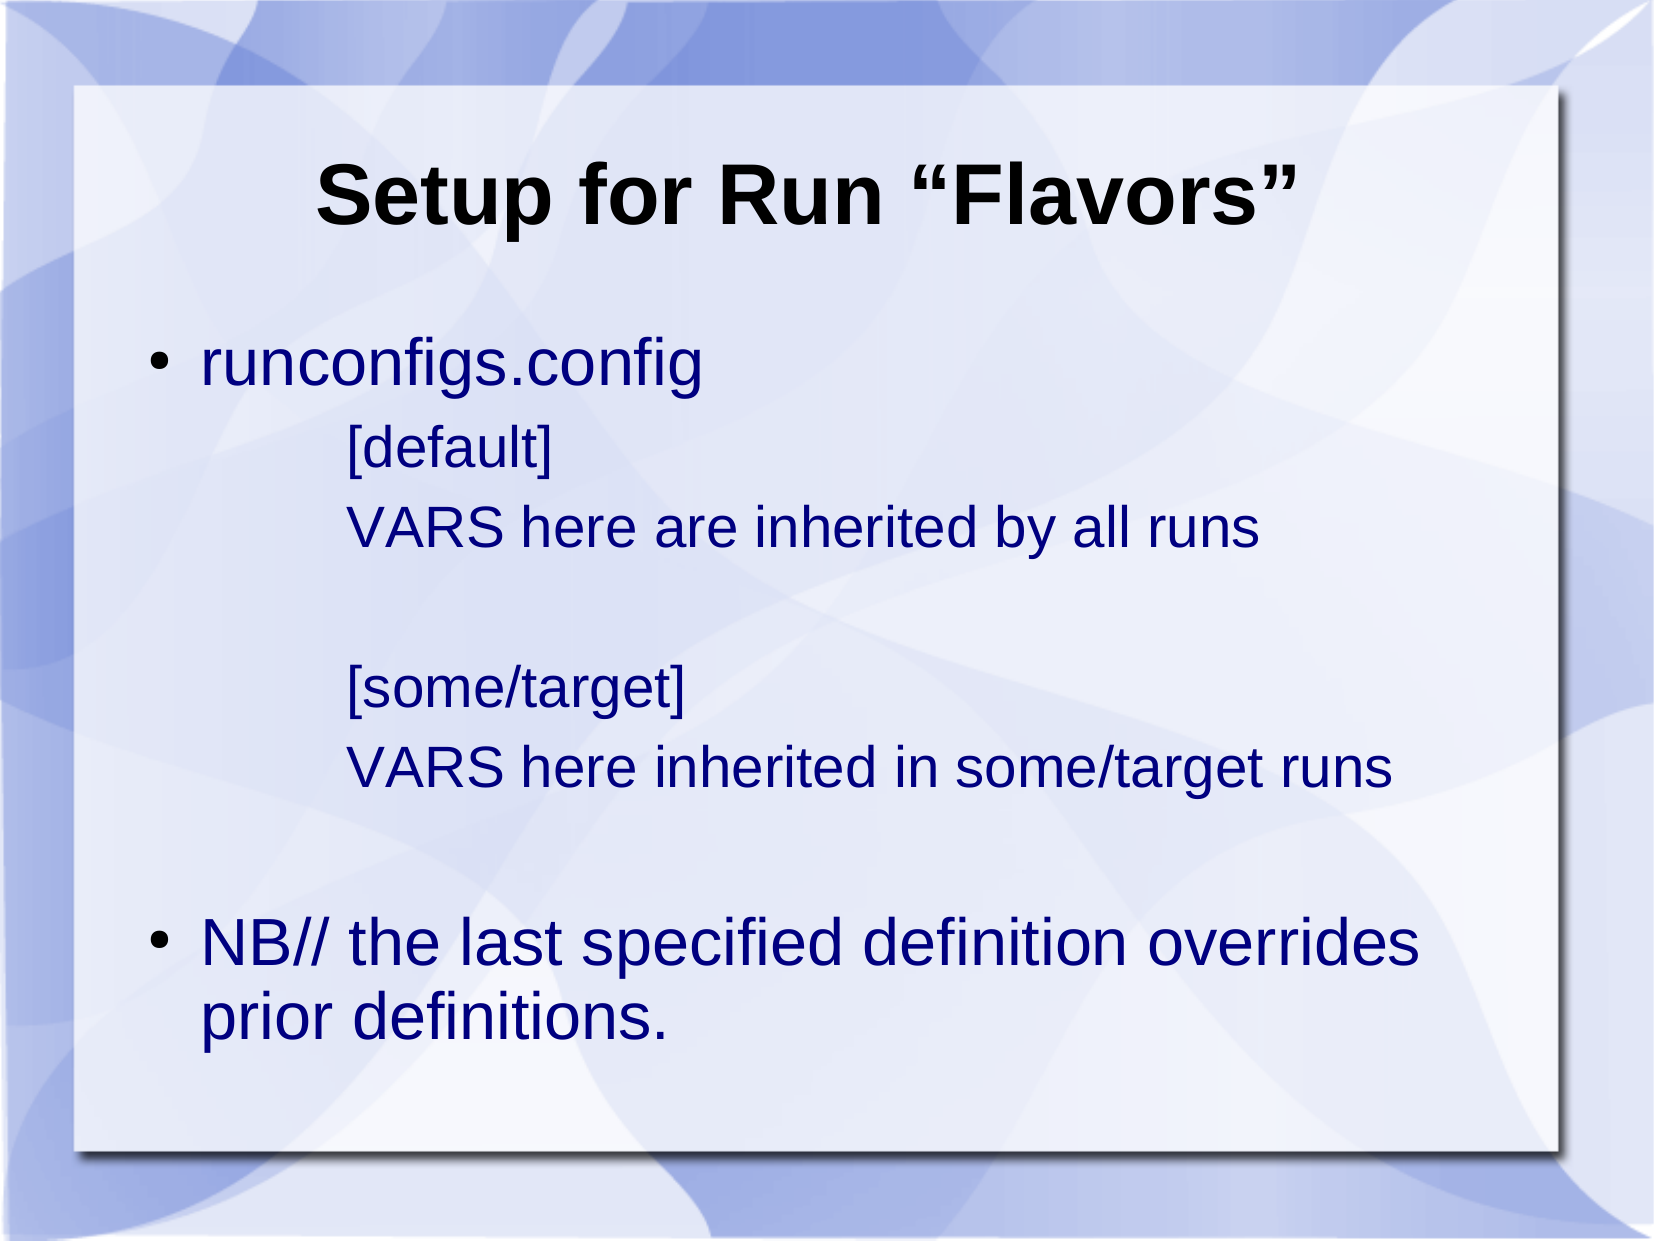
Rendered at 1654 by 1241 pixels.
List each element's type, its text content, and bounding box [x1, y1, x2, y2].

title Setup for Run “Flavors” [82, 90, 1536, 298]
list runconfigs.config [default] VARS here are inherited by all runs [some/target] VARS here inherited in some/target runs NB// the last specified definition overrides prior definitions. [129, 324, 1489, 1053]
picture [0, 0, 1654, 1241]
